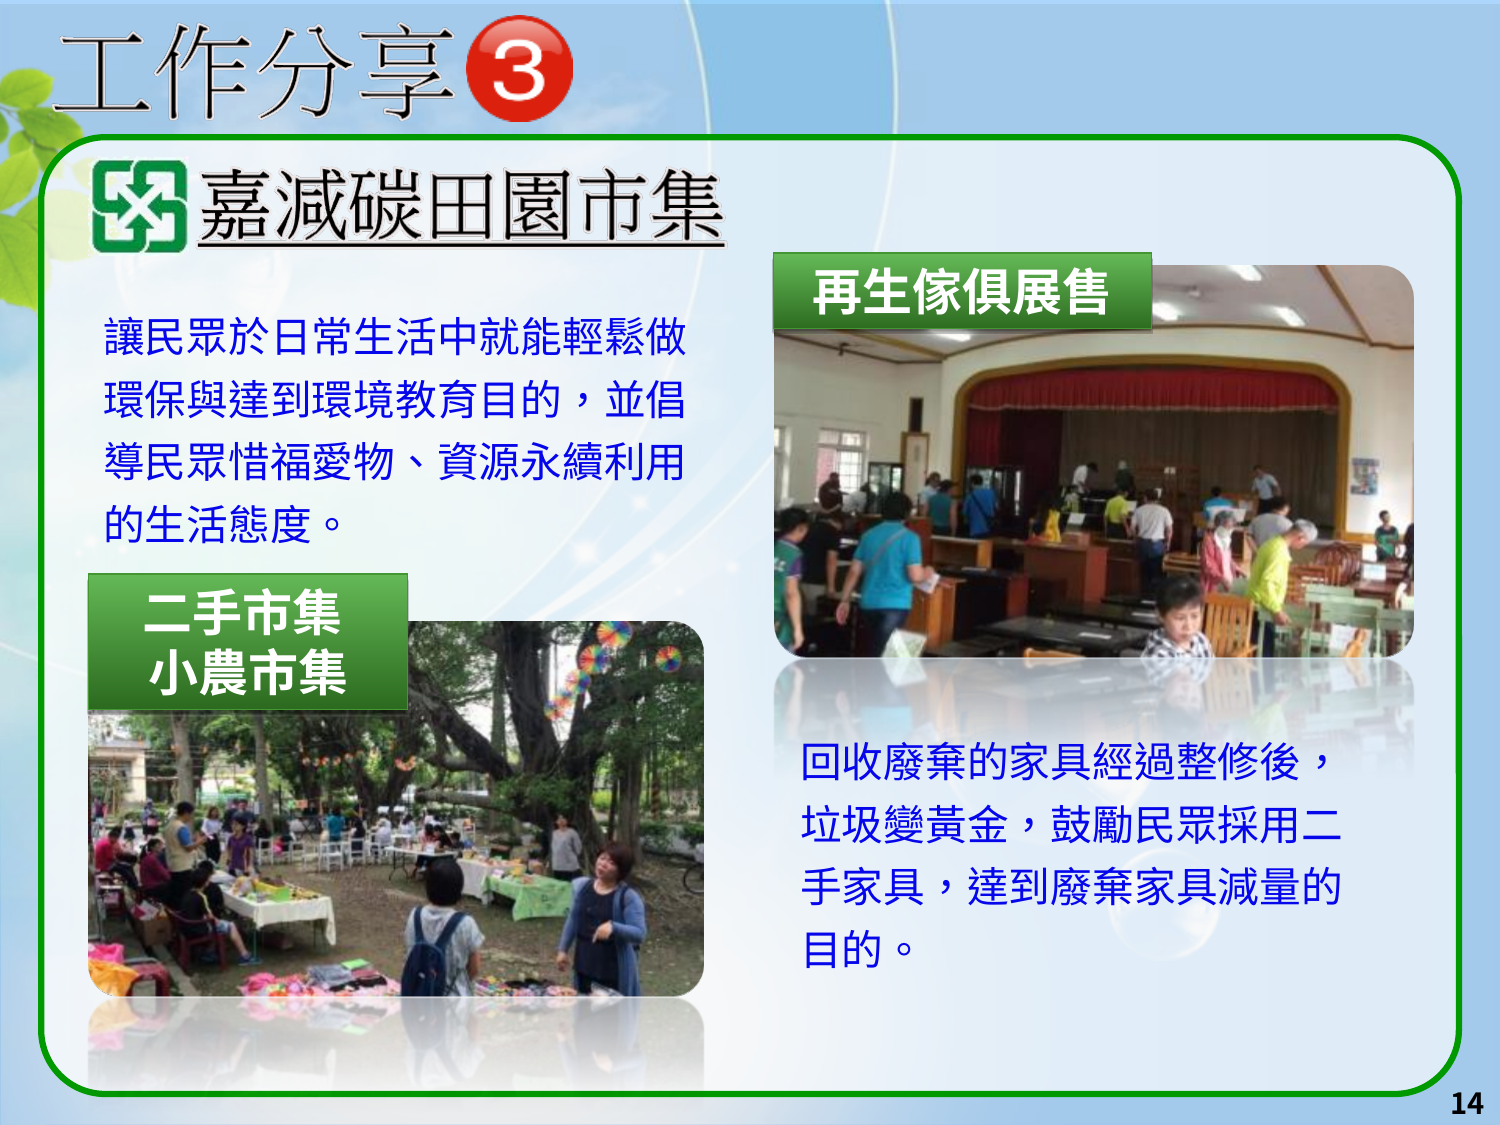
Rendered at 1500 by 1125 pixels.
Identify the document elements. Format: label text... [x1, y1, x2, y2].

text_box 讓民眾於日常生活中就能輕鬆做環保與達到環境教育目的，並倡導民眾惜福愛物、資源永續利用的生活態度。 [88, 290, 703, 557]
text_box 二手市集 小農市集 [88, 574, 408, 710]
picture [85, 621, 707, 1125]
text_box 再生傢俱展售 [773, 252, 1152, 329]
picture [88, 156, 1500, 256]
picture [771, 265, 1417, 1053]
picture [36, 0, 573, 135]
text_box 回收廢棄的家具經過整修後，垃圾變黃金，鼓勵民眾採用二手家具，達到廢棄家具減量的目的。 [785, 716, 1388, 982]
